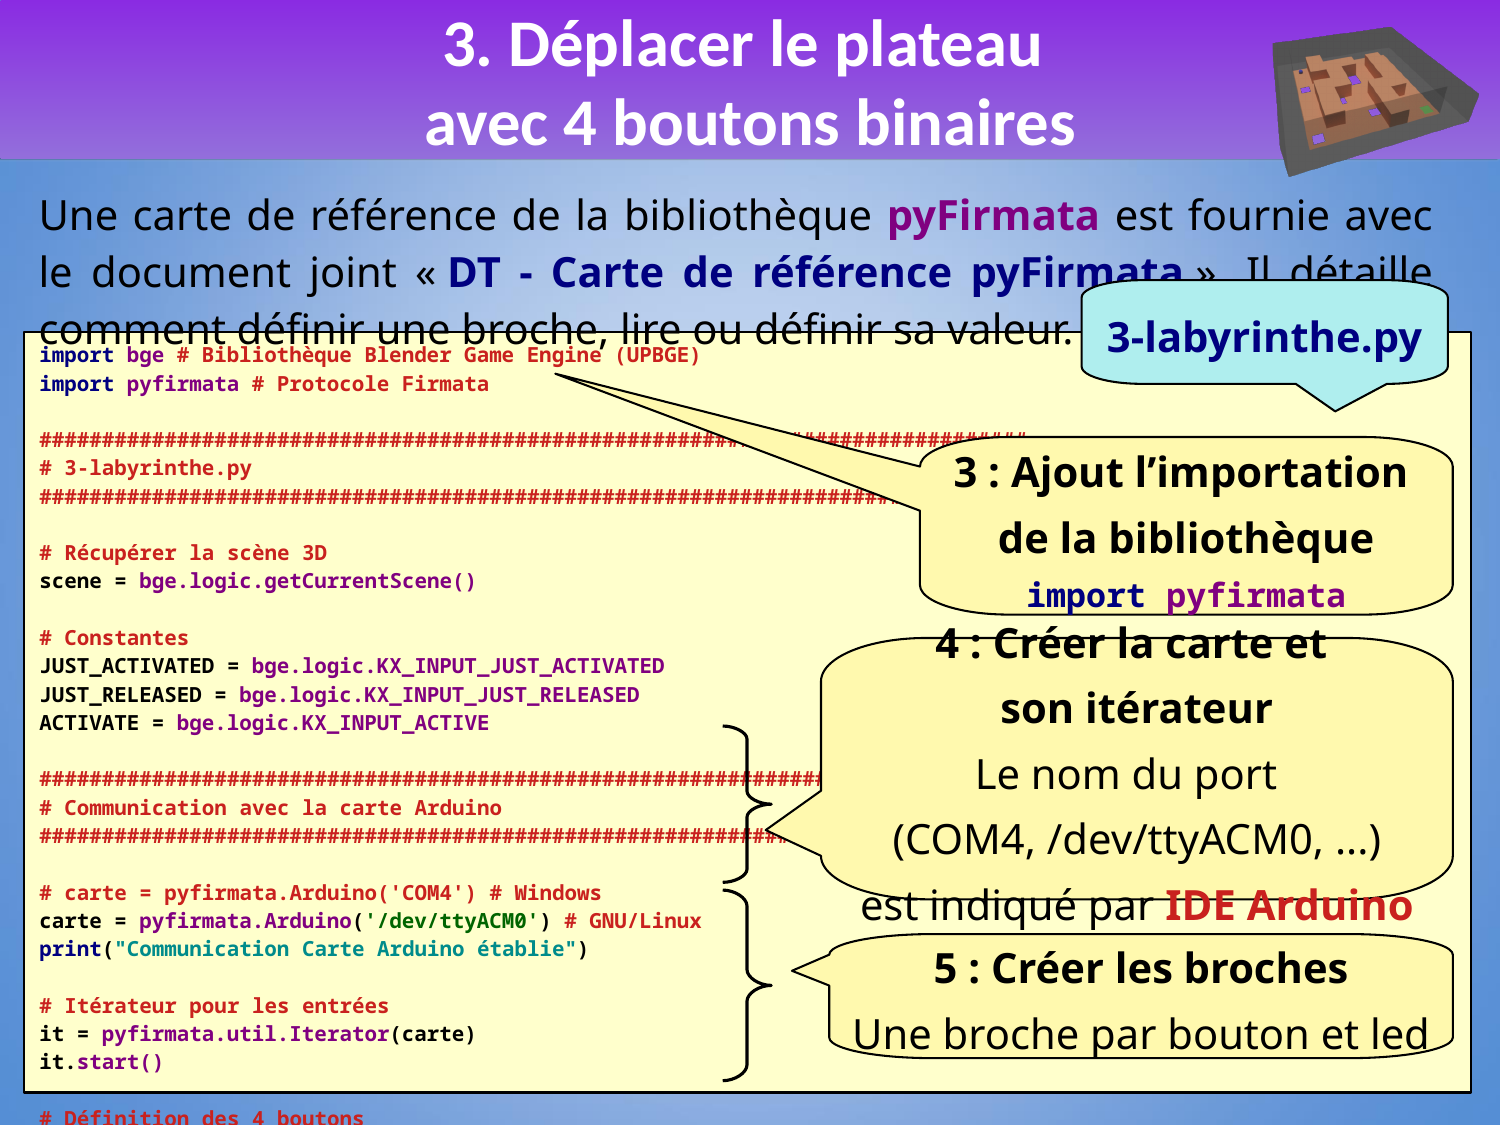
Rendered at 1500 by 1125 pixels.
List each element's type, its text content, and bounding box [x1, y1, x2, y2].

text_box Une carte de référence de la bibliothèque pyFirmata est fournie avec le document joint « DT - Carte de référence pyFirmata ». Il détaille comment définir une broche, lire ou définir sa valeur. [23, 178, 1448, 361]
text_box 5 : Créer les broches Une broche par bouton et led [791, 934, 1453, 1059]
text_box import bge # Bibliothèque Blender Game Engine (UPBGE) import pyfirmata # Protocole Firmata ############################################################################### # 3-labyrinthe.py ############################################################################### # Récupérer la scène 3D scene = bge.logic.getCurrentScene() # Constantes JUST_ACTIVATED = bge.logic.KX_INPUT_JUST_ACTIVATED JUST_RELEASED = bge.logic.KX_INPUT_JUST_RELEASED ACTIVATE = bge.logic.KX_INPUT_ACTIVE ############################################################################### # Communication avec la carte Arduino ############################################################################### # carte = pyfirmata.Arduino('COM4') # Windows carte = pyfirmata.Arduino('/dev/ttyACM0') # GNU/Linux print("Communication Carte Arduino établie") # Itérateur pour les entrées it = pyfirmata.util.Iterator(carte) it.start() # Définition des 4 boutons bt_haut = carte.get_pin('d:2:i') bt_bas = carte.get_pin('d:3:i') bt_gauche = carte.get_pin('d:4:i') bt_droit = carte.get_pin('d:5:i') # Définition de la led led = carte.get_pin('d:7:o') [23, 332, 1471, 1093]
text_box 3 : Ajout l’importation de la bibliothèque import pyfirmata [555, 373, 1453, 615]
text_box 3-labyrinthe.py [1081, 280, 1448, 412]
text_box 4 : Créer la carte et son itérateur Le nom du port (COM4, /dev/ttyACM0, ...) est indiqué par IDE Arduino [765, 637, 1453, 900]
picture [68, 1114, 73, 1123]
text_box 3. Déplacer le plateau avec 4 boutons binaires [0, 0, 1500, 159]
picture [0, 27, 1500, 1125]
